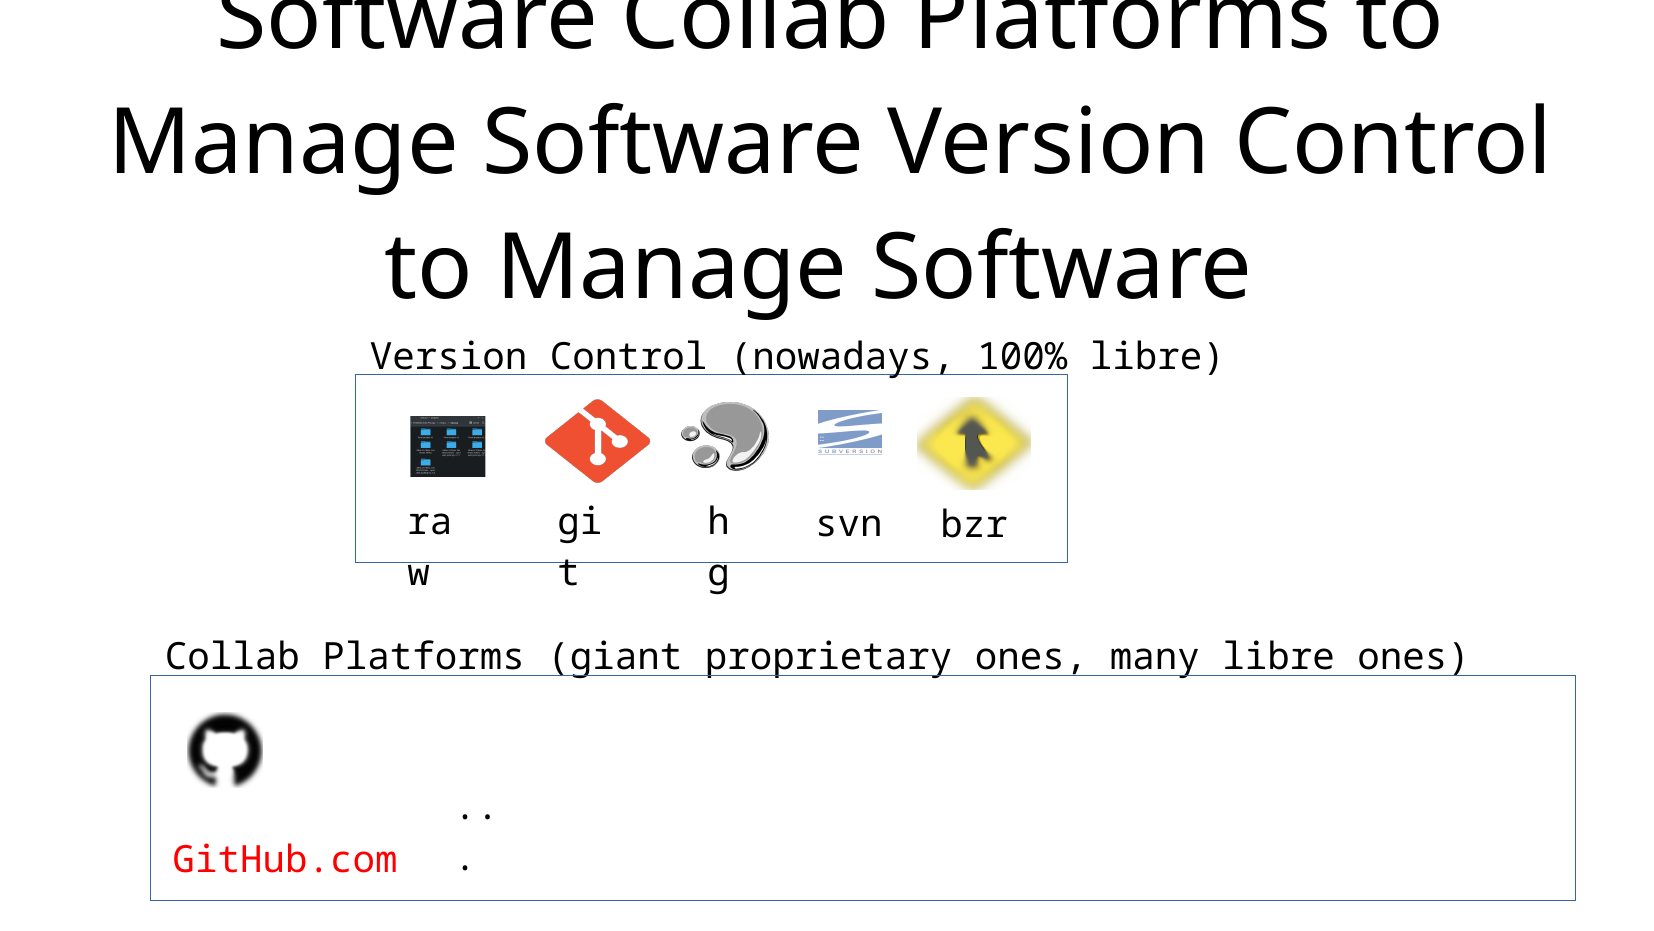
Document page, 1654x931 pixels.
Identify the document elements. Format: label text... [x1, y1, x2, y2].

text_box raw [392, 487, 479, 541]
picture [410, 416, 486, 477]
text_box git [542, 487, 629, 541]
text_box GitHub.com [157, 825, 376, 878]
text_box Collab Platforms (giant proprietary ones, many libre ones) [150, 622, 1268, 675]
picture [818, 410, 882, 455]
picture [542, 397, 653, 486]
picture [673, 397, 777, 499]
text_box svn [800, 489, 905, 562]
text_box hg [692, 487, 760, 541]
text_box ... [439, 772, 526, 826]
picture [187, 712, 263, 788]
text_box Version Control (nowadays, 100% libre) [355, 322, 1098, 376]
text_box bzr [925, 489, 1031, 562]
title Software Collab Platforms to Manage Software Version Control to Manage Software [86, 0, 1576, 276]
picture [917, 397, 1031, 490]
